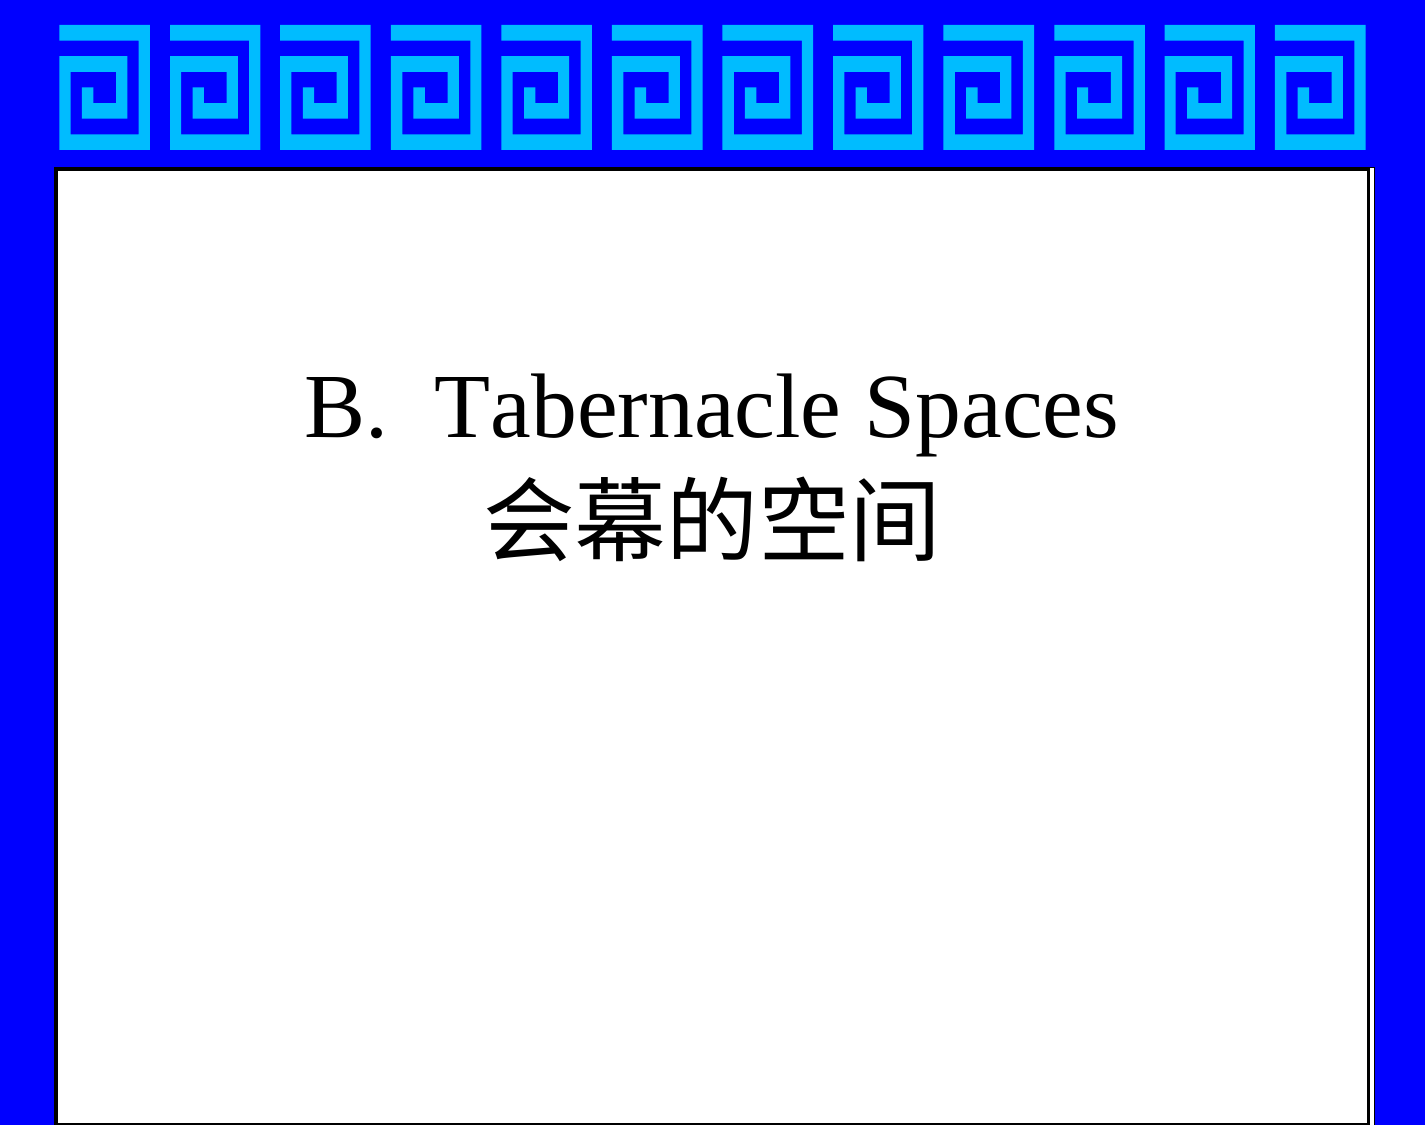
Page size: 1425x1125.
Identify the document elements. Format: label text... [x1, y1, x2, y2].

title B. Tabernacle Spaces 会幕的空间 [112, 356, 1313, 581]
